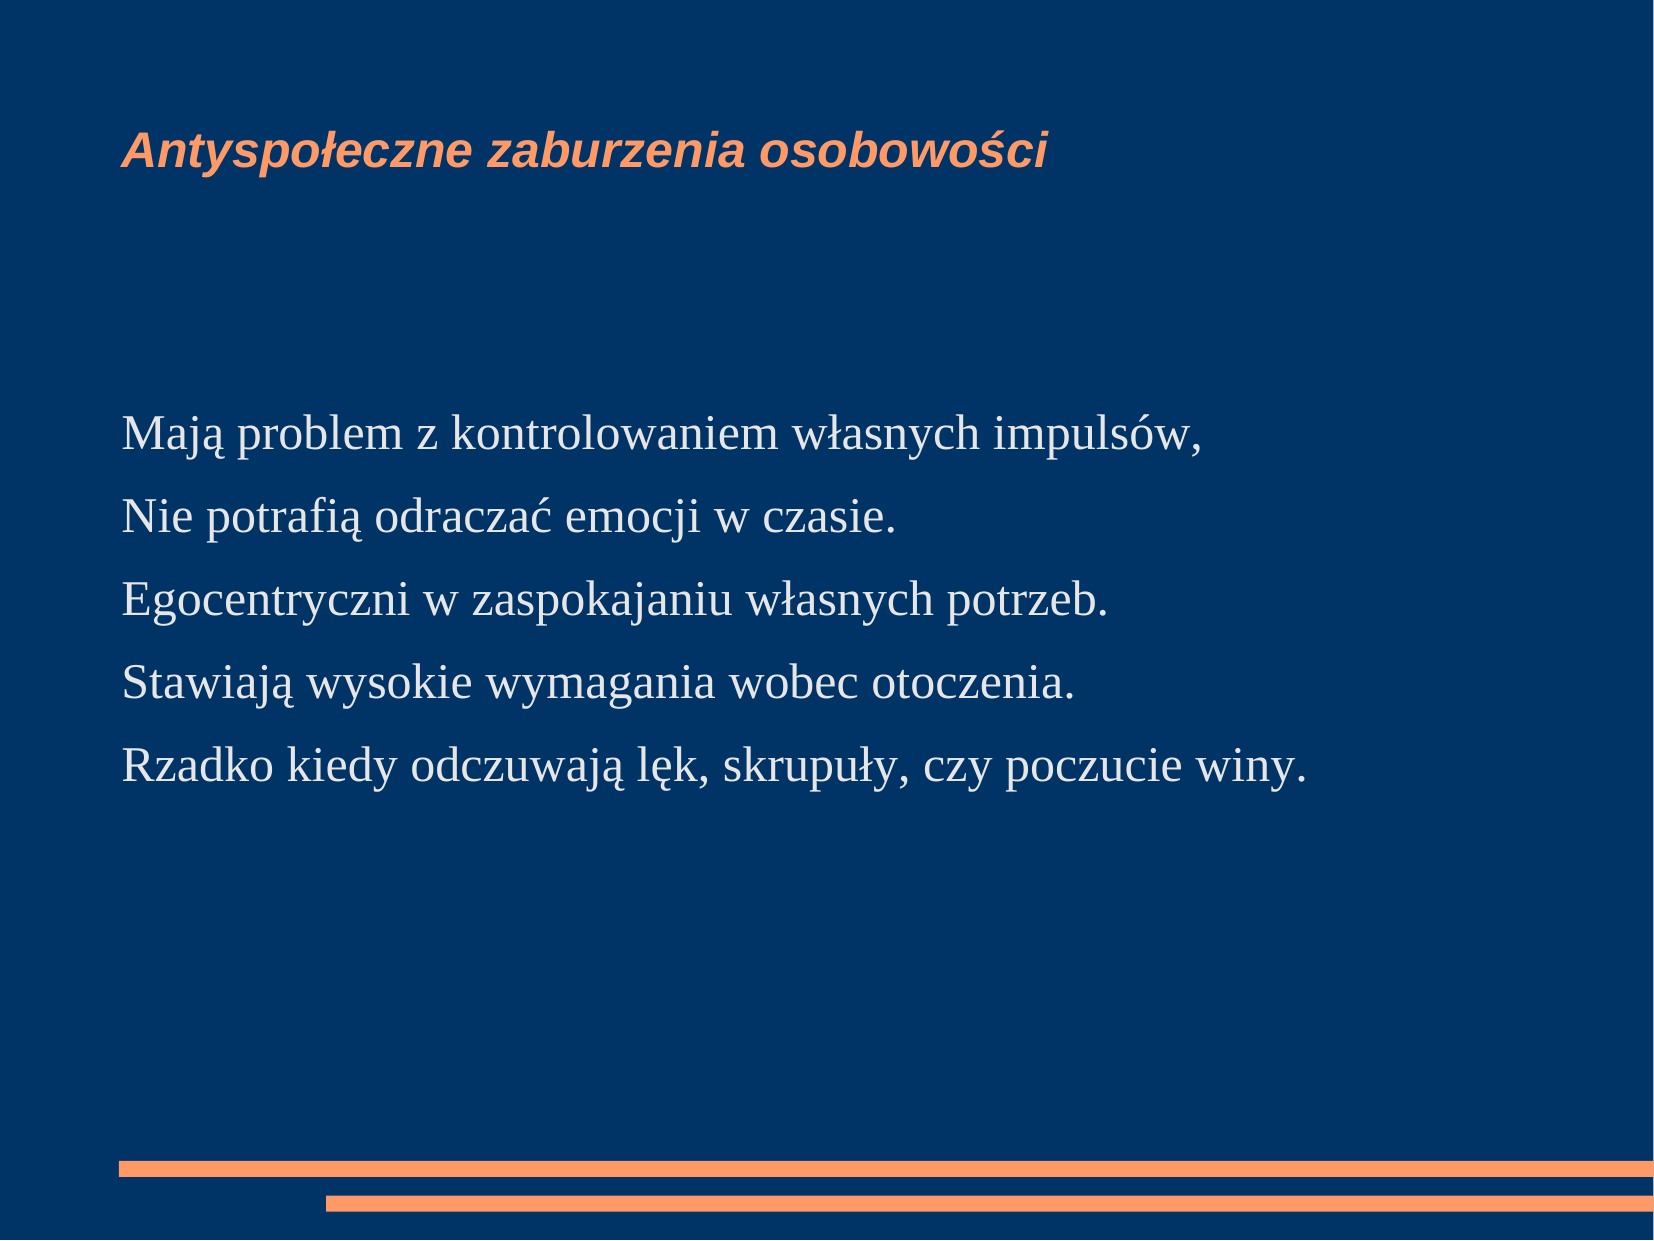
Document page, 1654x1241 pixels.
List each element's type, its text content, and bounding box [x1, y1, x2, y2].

list Mają problem z kontrolowaniem własnych impulsów, Nie potrafią odraczać emocji w czasie. Egocentryczni w zaspokajaniu własnych potrzeb. Stawiają wysokie wymagania wobec otoczenia. Rzadko kiedy odczuwają lęk, skrupuły, czy poczucie winy. [121, 322, 1561, 1132]
title Antyspołeczne zaburzenia osobowości [121, 46, 1534, 254]
